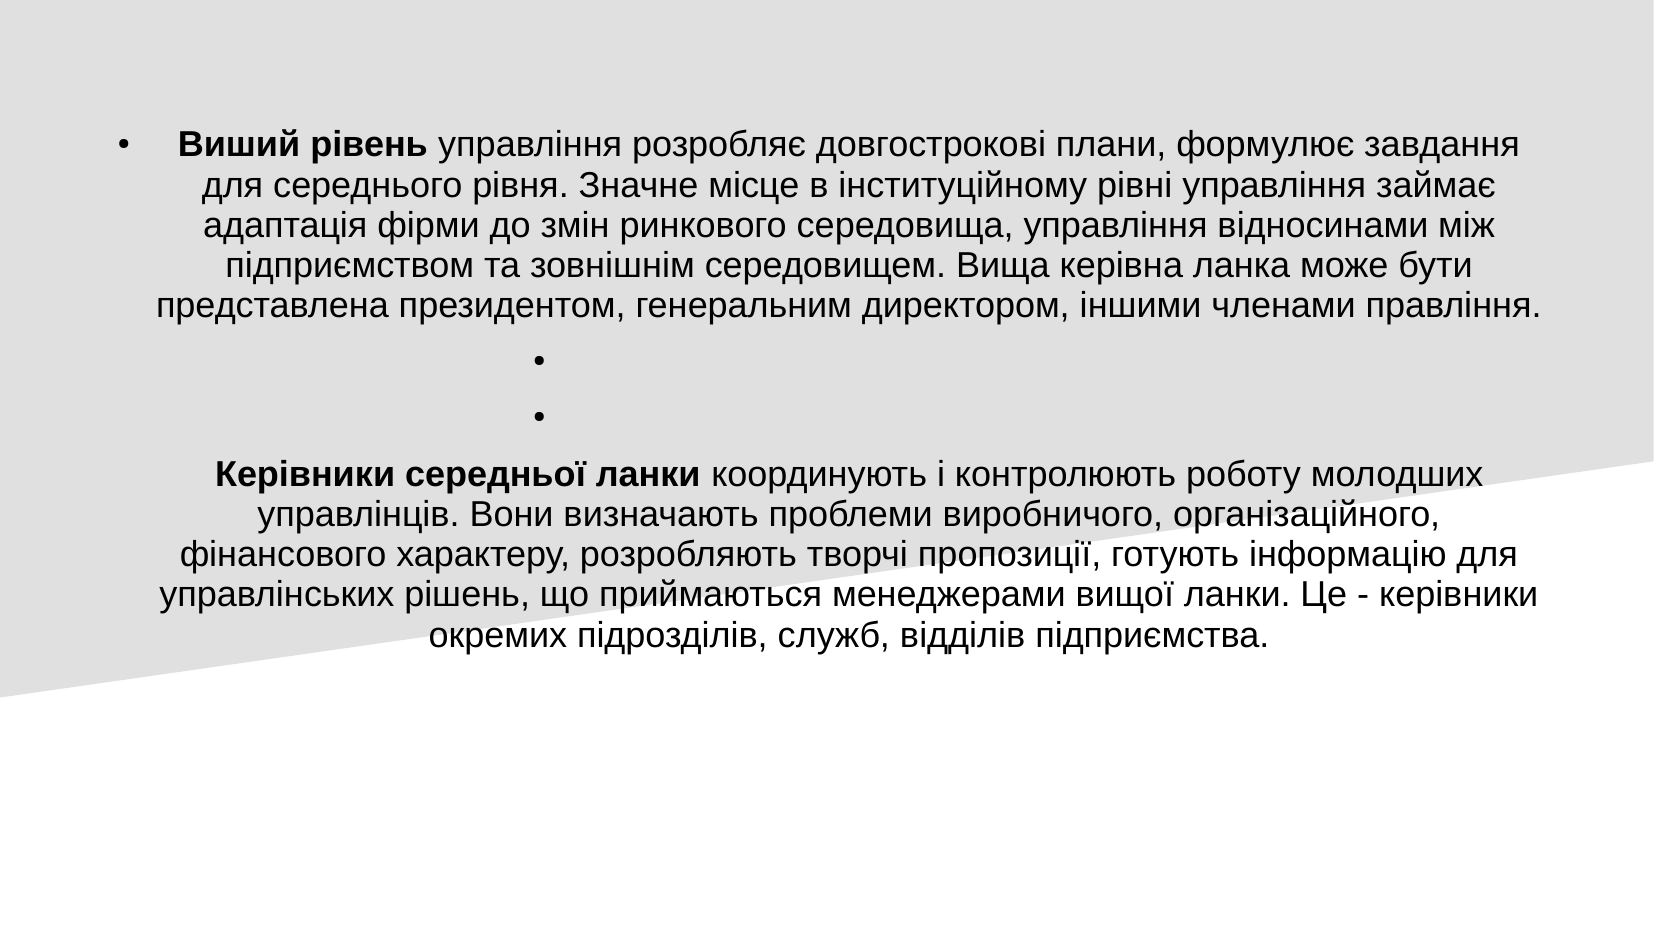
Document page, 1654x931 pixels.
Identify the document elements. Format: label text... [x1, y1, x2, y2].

list Виший рівень управління розробляє довгострокові плани, формулює завдання для середнього рівня. Значне місце в інституційному рівні управління займає адаптація фірми до змін ринкового середовища, управління відносинами між підприємством та зовнішнім середовищем. Вища керівна ланка може бути представлена президентом, генеральним директором, іншими членами правління. Керівники середньої ланки координують і контролюють роботу молодших управлінців. Вони визначають проблеми виробничого, організаційного, фінансового характеру, розробляють творчі пропозиції, готують інформацію для управлінських рішень, що приймаються менеджерами вищої ланки. Це - керівники окремих підрозділів, служб, відділів підприємства. [105, 124, 1549, 697]
